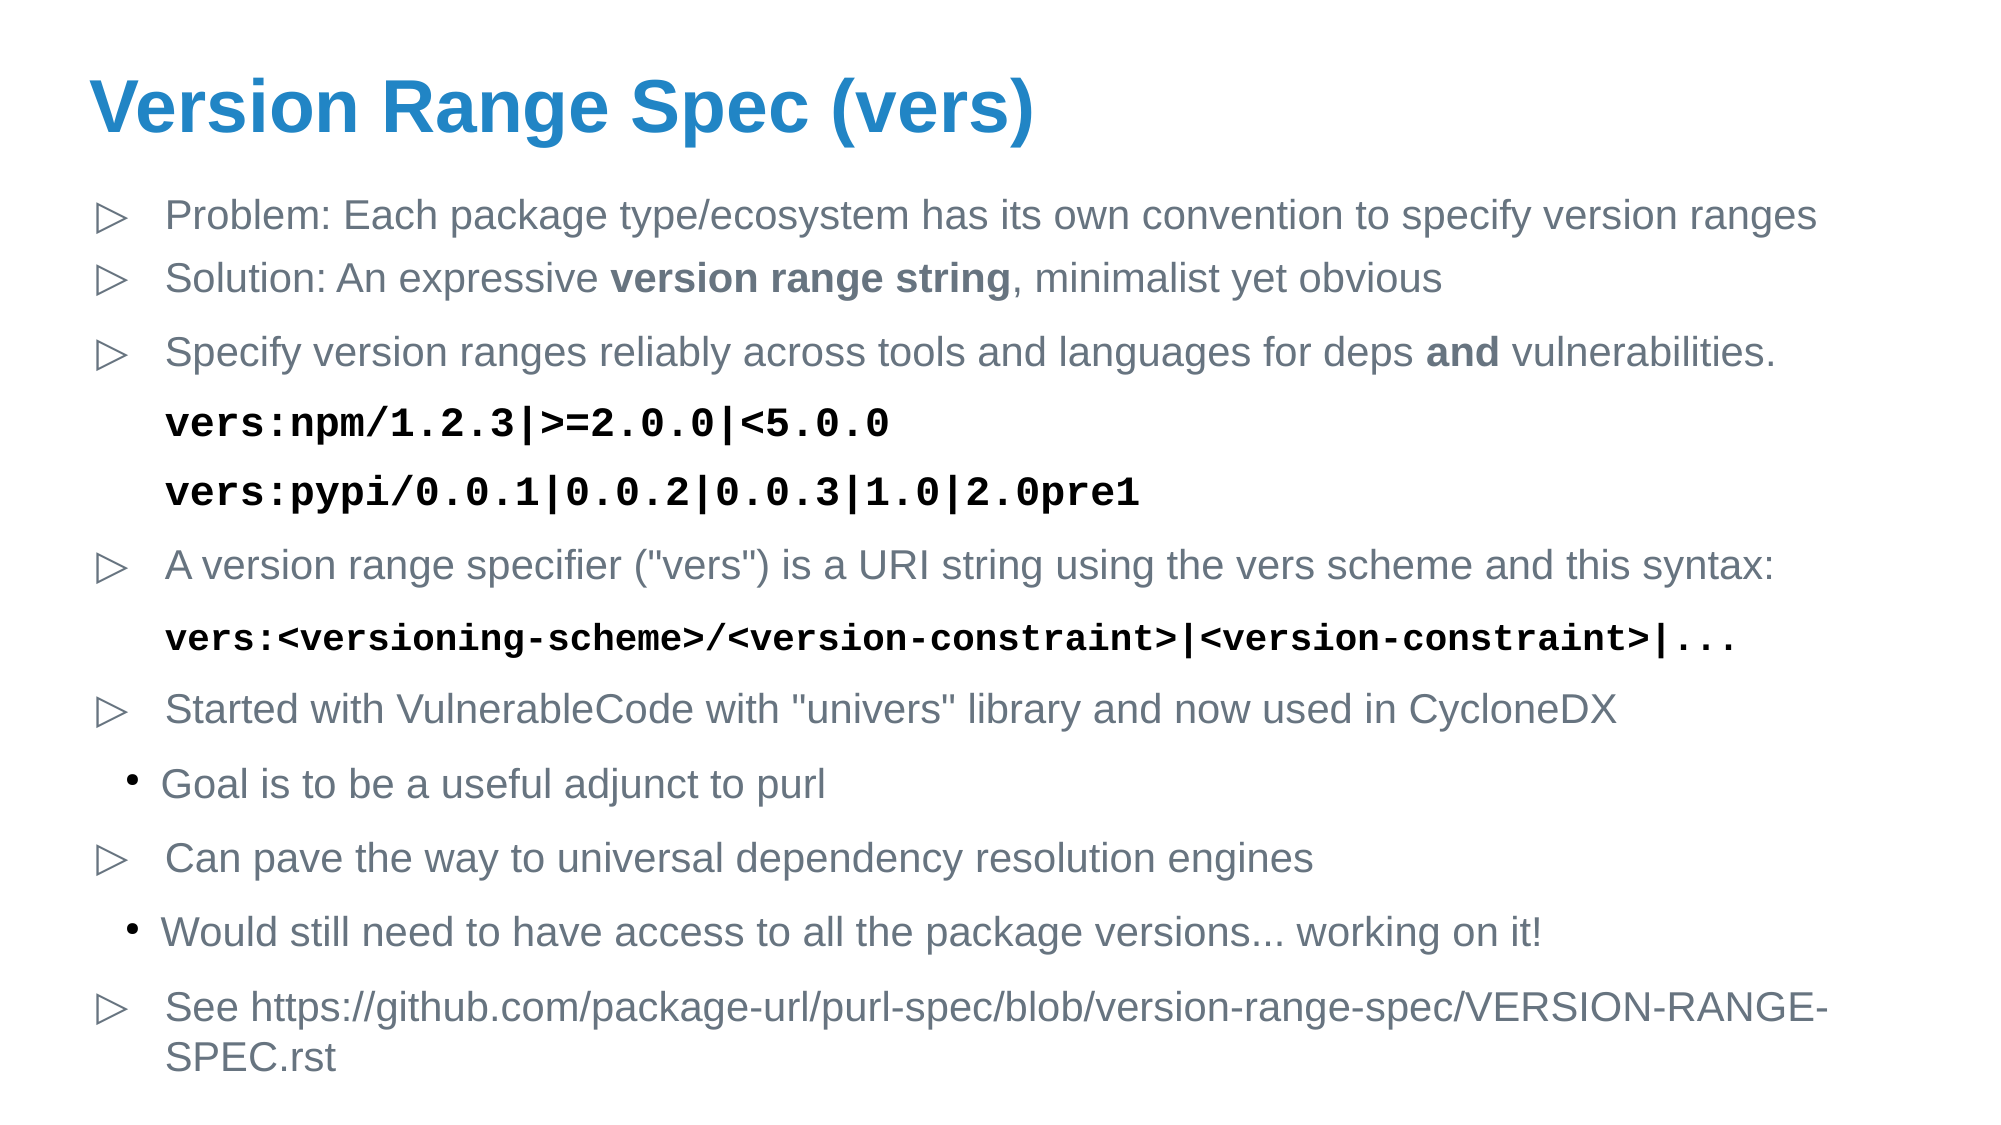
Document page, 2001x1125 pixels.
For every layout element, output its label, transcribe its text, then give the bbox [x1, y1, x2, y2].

text_box Problem: Each package type/ecosystem has its own convention to specify version ranges Solution: An expressive version range string, minimalist yet obvious Specify version ranges reliably across tools and languages for deps and vulnerabilities. vers:npm/1.2.3|>=2.0.0|<5.0.0 vers:pypi/0.0.1|0.0.2|0.0.3|1.0|2.0pre1 A version range specifier ("vers") is a URI string using the vers scheme and this syntax: vers:<versioning-scheme>/<version-constraint>|<version-constraint>|... Started with VulnerableCode with "univers" library and now used in CycloneDX Goal is to be a useful adjunct to purl Can pave the way to universal dependency resolution engines Would still need to have access to all the package versions... working on it! See https://github.com/package-url/purl-spec/blob/version-range-spec/VERSION-RANGE-SPEC.rst [74, 173, 1879, 993]
text_box Version Range Spec (vers) [74, 44, 1960, 162]
